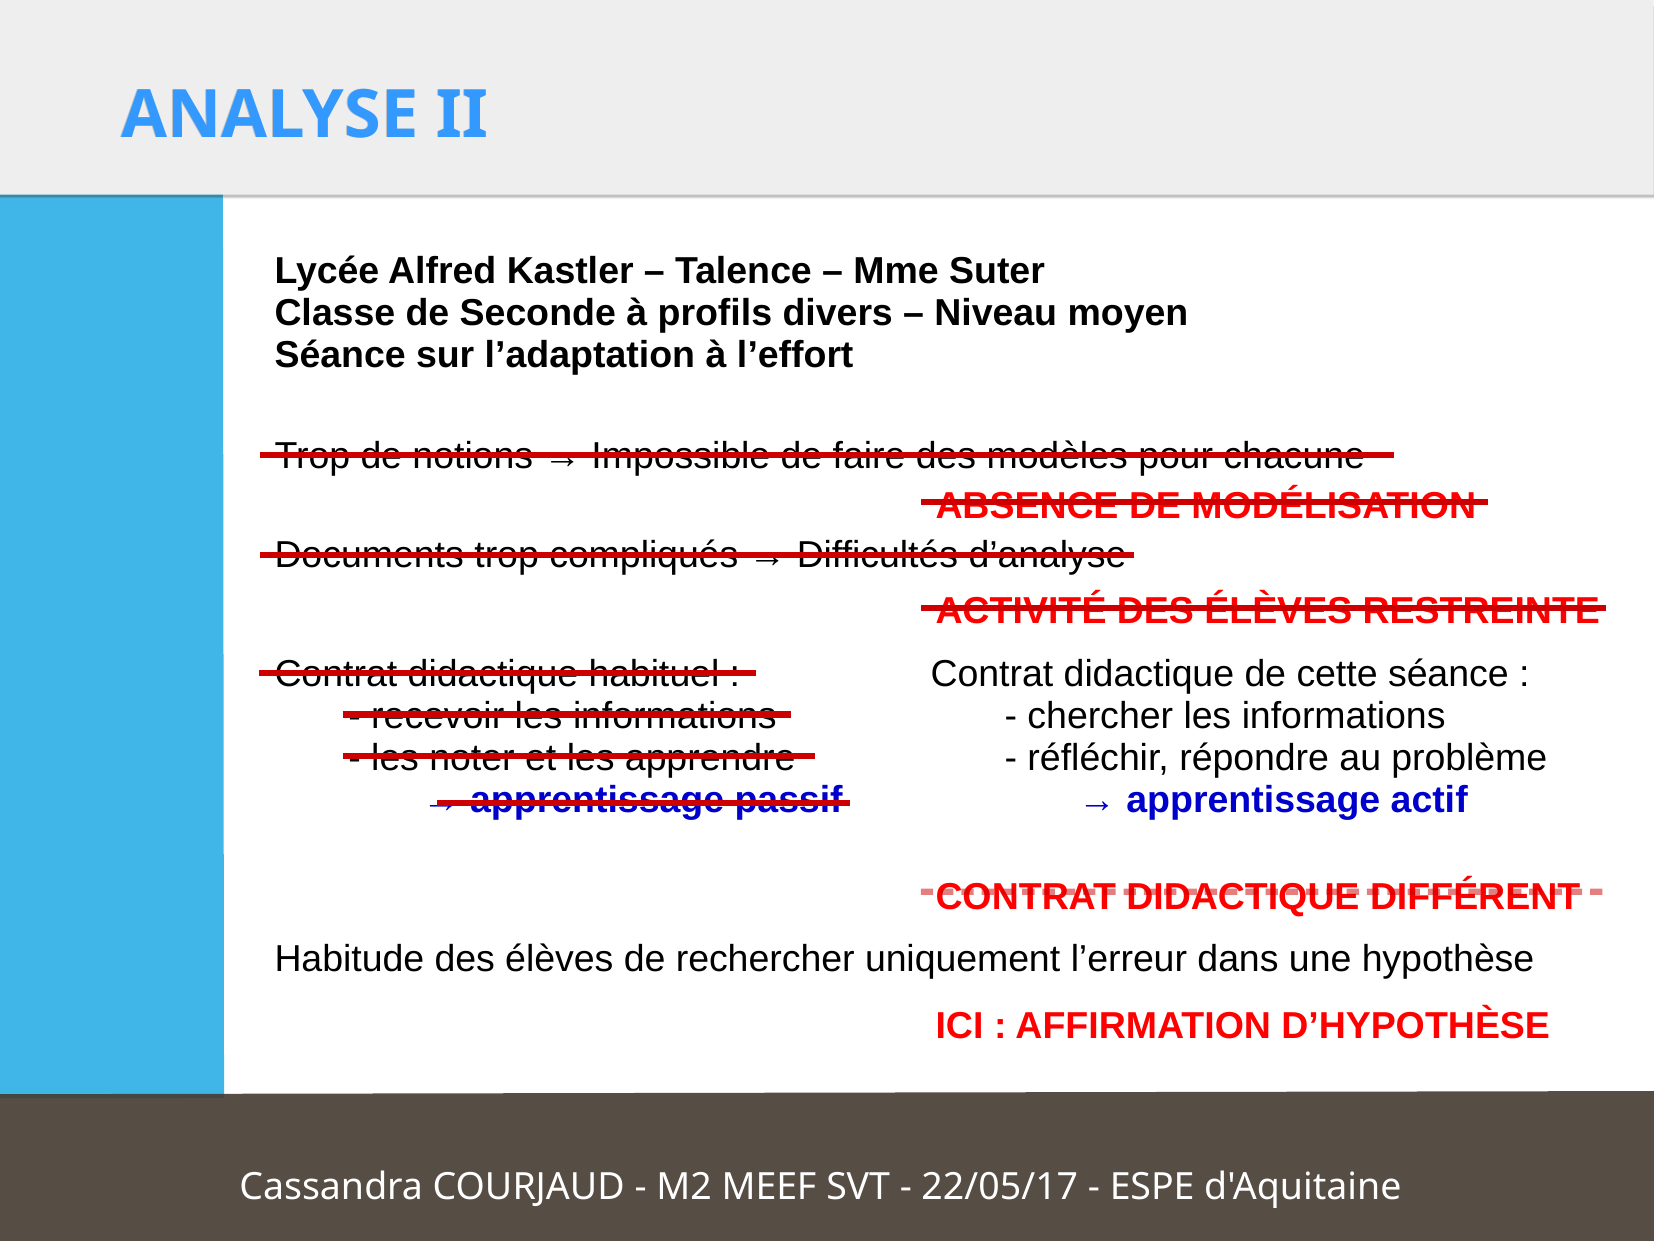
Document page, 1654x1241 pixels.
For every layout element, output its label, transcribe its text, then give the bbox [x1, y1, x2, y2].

text_box Documents trop compliqués → Difficultés d’analyse [259, 525, 1550, 583]
text_box Trop de notions → Impossible de faire des modèles pour chacune [259, 426, 1550, 525]
text_box ACTIVITÉ DES ÉLÈVES RESTREINTE [920, 581, 1619, 645]
text_box ABSENCE DE MODÉLISATION [920, 476, 1554, 576]
text_box Lycée Alfred Kastler – Talence – Mme Suter Classe de Seconde à profils divers – Niveau moyen Séance sur l’adaptation à l’effort [259, 242, 1607, 384]
text_box Contrat didactique de cette séance : - chercher les informations - réfléchir, répondre au problème → apprentissage actif [915, 645, 1654, 996]
text_box Contrat didactique habituel : - recevoir les informations - les noter et les apprendre → apprentissage passif [259, 644, 905, 870]
text_box ANALYSE II [106, 59, 1654, 148]
text_box ICI : AFFIRMATION D’HYPOTHÈSE [920, 996, 1619, 1096]
text_box Habitude des élèves de rechercher uniquement l’erreur dans une hypothèse [259, 929, 1573, 1099]
